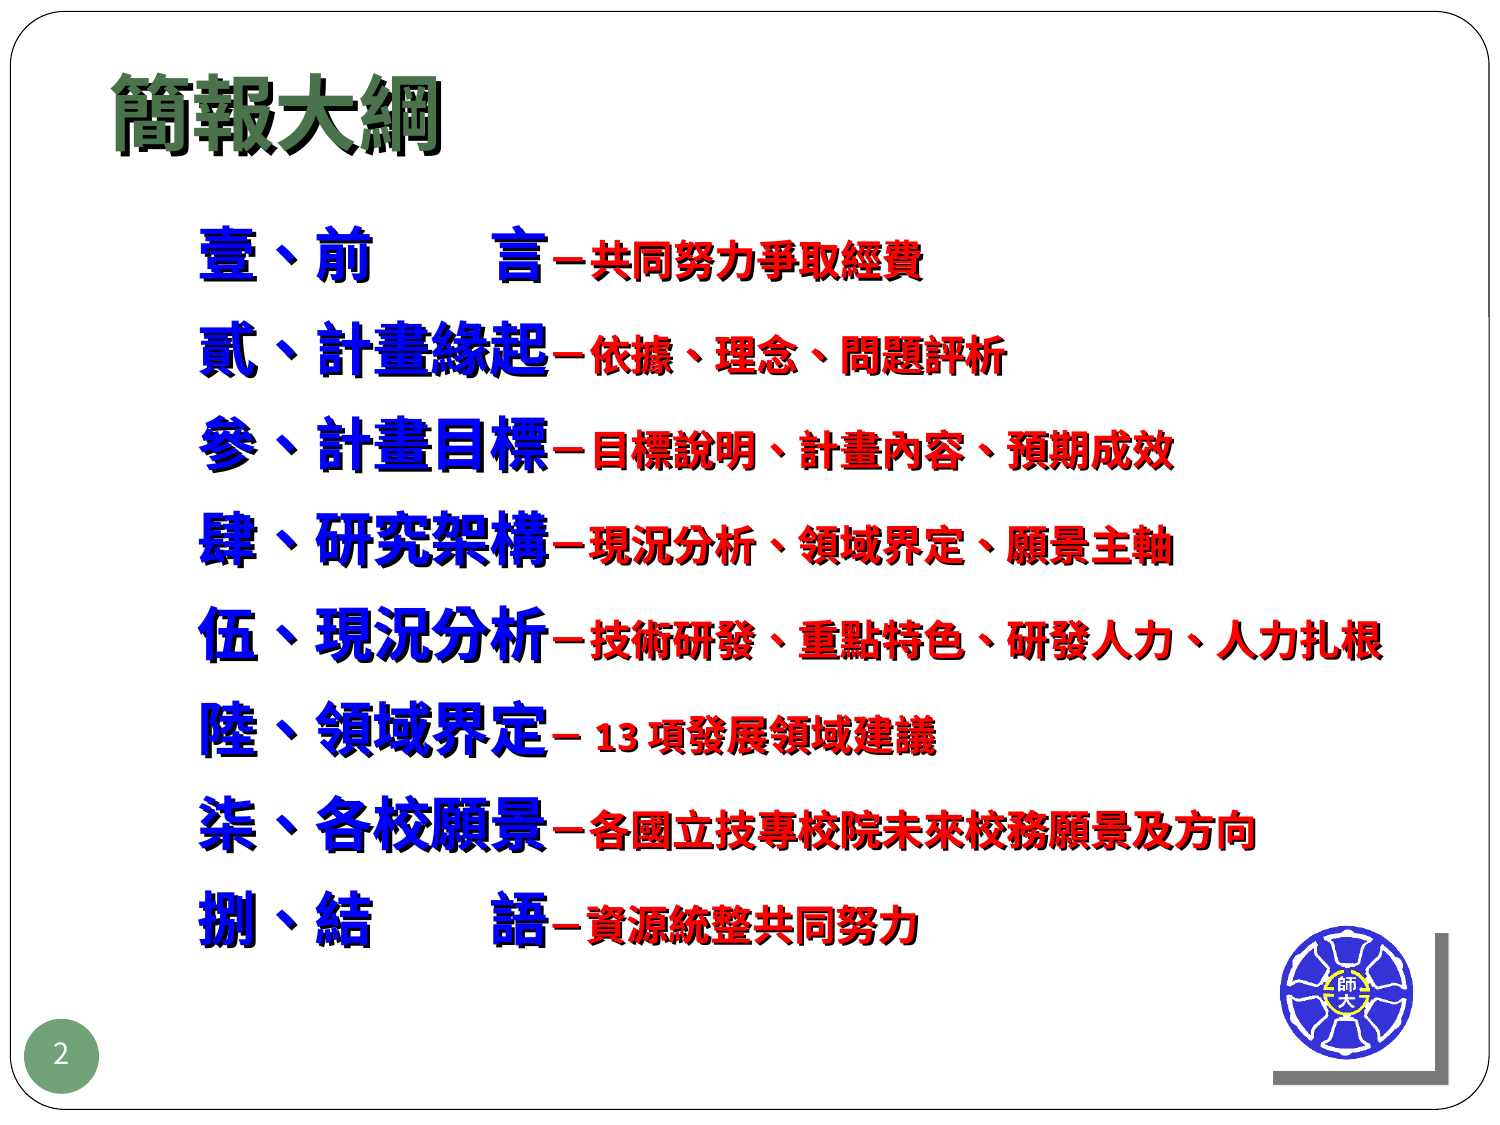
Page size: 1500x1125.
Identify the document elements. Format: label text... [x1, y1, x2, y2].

picture [1257, 916, 1435, 1071]
text_box 壹、前 言－共同努力爭取經費 貳、計畫緣起－依據、理念、問題評析 參、計畫目標－目標說明、計畫內容、預期成效 肆、研究架構－現況分析、領域界定、願景主軸 伍、現況分析－技術研發、重點特色、研發人力、人力扎根 陸、領域界定－13項發展領域建議 柒、各校願景－各國立技專校院未來校務願景及方向 捌、結 語－資源統整共同努力 [183, 184, 1447, 960]
text_box <編號> [23, 1018, 100, 1094]
title 簡報大綱 [93, 46, 526, 176]
